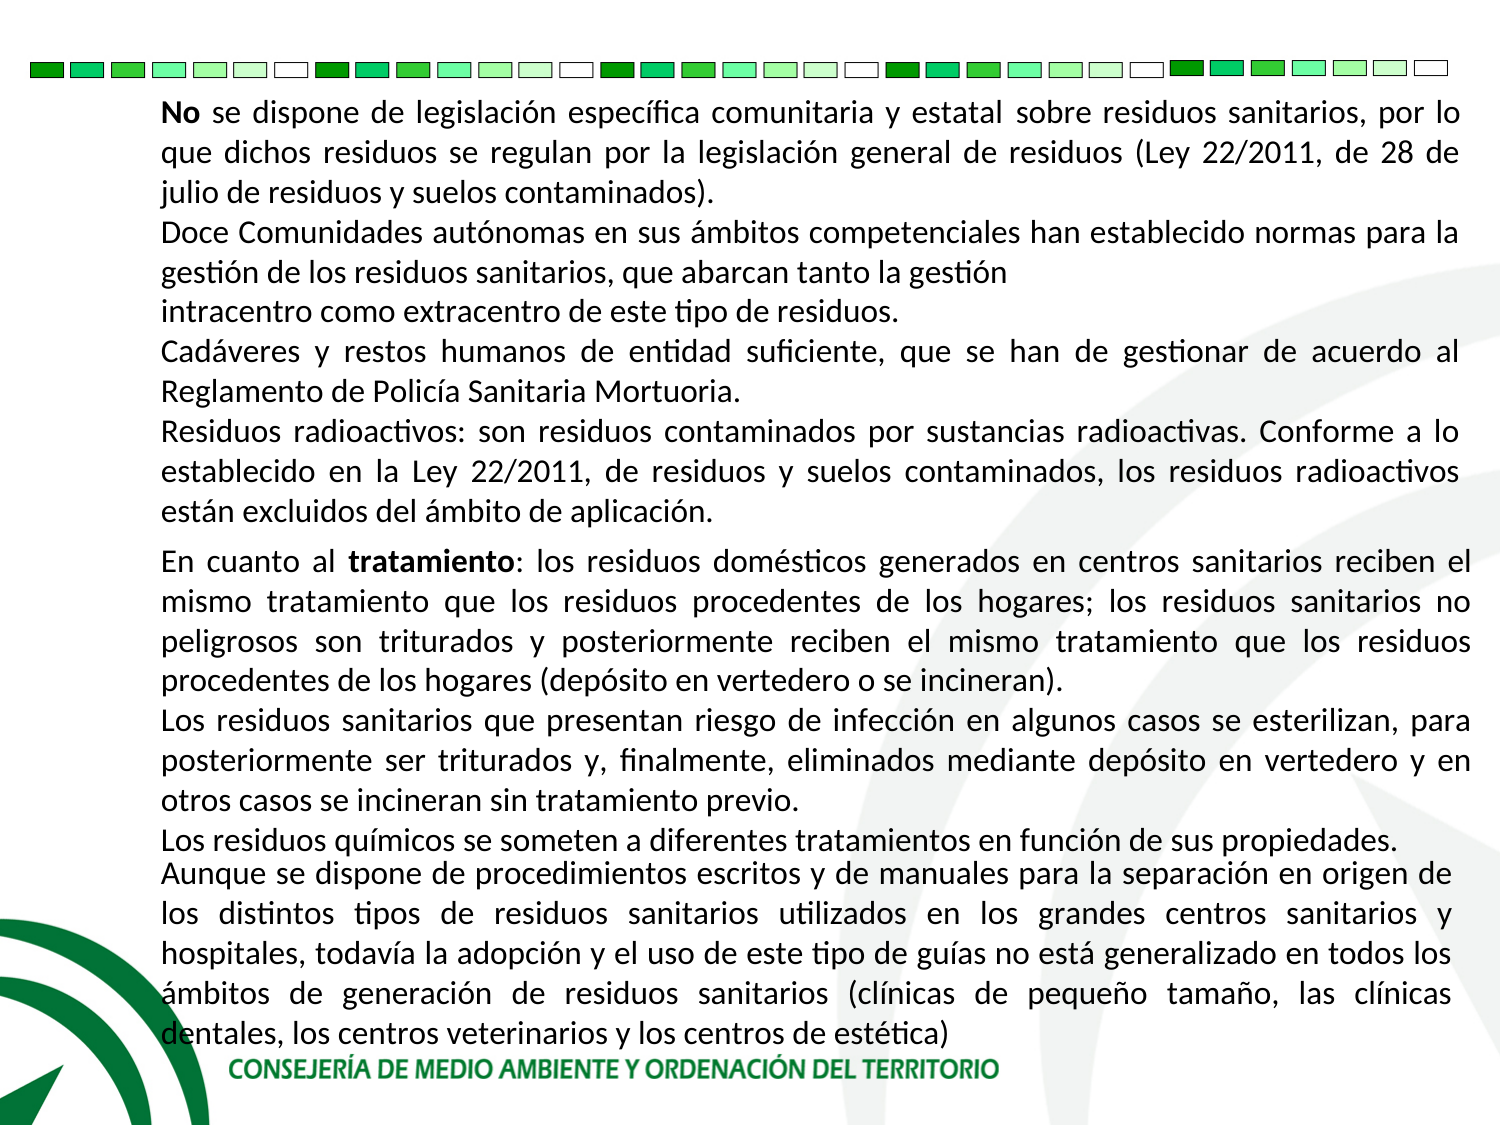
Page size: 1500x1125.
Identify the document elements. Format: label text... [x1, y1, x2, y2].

text_box En cuanto al tratamiento: los residuos domésticos generados en centros sanitarios reciben el mismo tratamiento que los residuos procedentes de los hogares; los residuos sanitarios no peligrosos son triturados y posteriormente reciben el mismo tratamiento que los residuos procedentes de los hogares (depósito en vertedero o se incineran). Los residuos sanitarios que presentan riesgo de infección en algunos casos se esterilizan, para posteriormente ser triturados y, finalmente, eliminados mediante depósito en vertedero y en otros casos se incineran sin tratamiento previo. Los residuos químicos se someten a diferentes tratamientos en función de sus propiedades. [146, 531, 1489, 946]
text_box Aunque se dispone de procedimientos escritos y de manuales para la separación en origen de los distintos tipos de residuos sanitarios utilizados en los grandes centros sanitarios y hospitales, todavía la adopción y el uso de este tipo de guías no está generalizado en todos los ámbitos de generación de residuos sanitarios (clínicas de pequeño tamaño, las clínicas dentales, los centros veterinarios y los centros de estética) [146, 844, 1469, 1099]
text_box No se dispone de legislación específica comunitaria y estatal sobre residuos sanitarios, por lo que dichos residuos se regulan por la legislación general de residuos (Ley 22/2011, de 28 de julio de residuos y suelos contaminados). Doce Comunidades autónomas en sus ámbitos competenciales han establecido normas para la gestión de los residuos sanitarios, que abarcan tanto la gestión intracentro como extracentro de este tipo de residuos. Cadáveres y restos humanos de entidad suficiente, que se han de gestionar de acuerdo al Reglamento de Policía Sanitaria Mortuoria. Residuos radioactivos: son residuos contaminados por sustancias radioactivas. Conforme a lo establecido en la Ley 22/2011, de residuos y suelos contaminados, los residuos radioactivos están excluidos del ámbito de aplicación. [146, 82, 1477, 531]
picture [0, 0, 1500, 1125]
